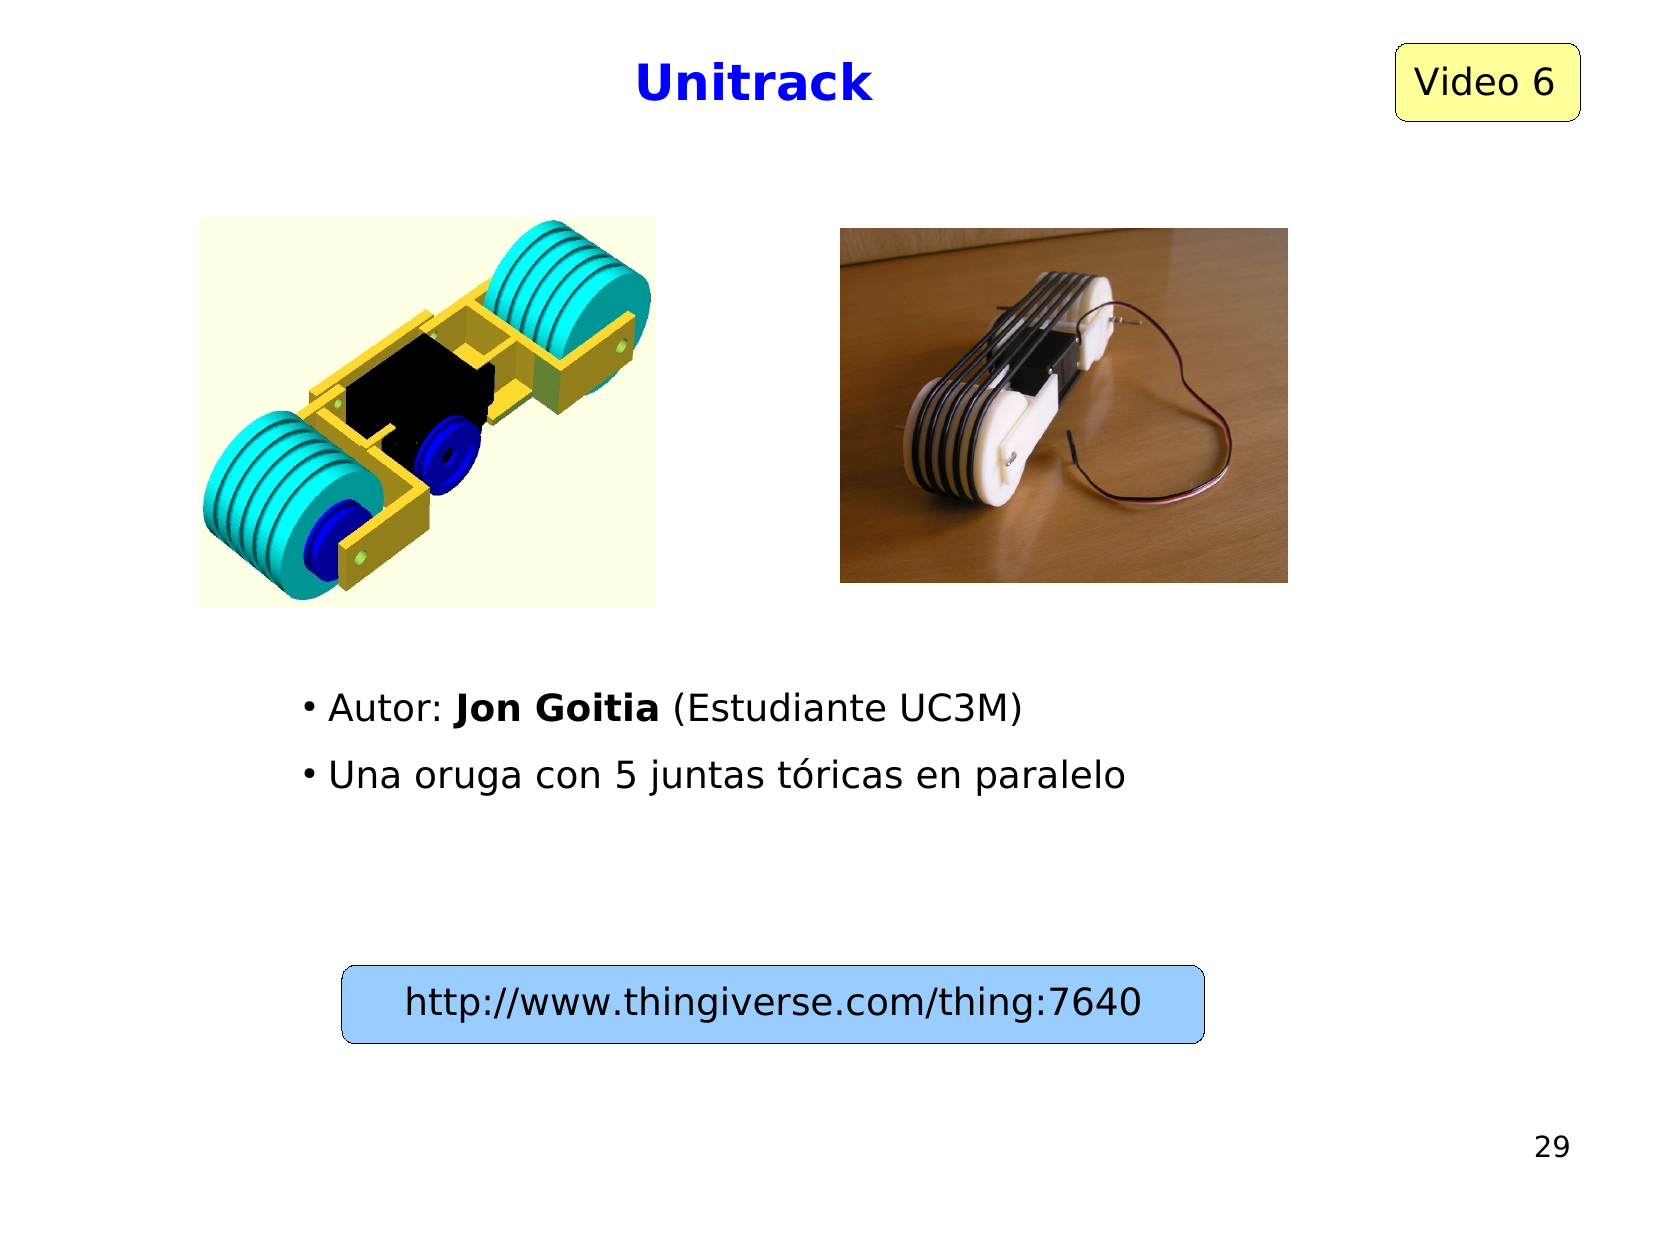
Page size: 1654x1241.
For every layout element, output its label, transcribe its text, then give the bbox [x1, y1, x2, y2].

text_box http://www.thingiverse.com/thing:7640 [389, 973, 1159, 1032]
text_box [341, 965, 1205, 1044]
picture [200, 218, 656, 607]
text_box Autor: Jon Goitia (Estudiante UC3M) Una oruga con 5 juntas tóricas en paralelo [288, 678, 1241, 809]
picture [840, 228, 1288, 583]
text_box [1395, 43, 1581, 122]
text_box Unitrack [619, 46, 936, 120]
text_box Video 6 [1399, 53, 1576, 113]
